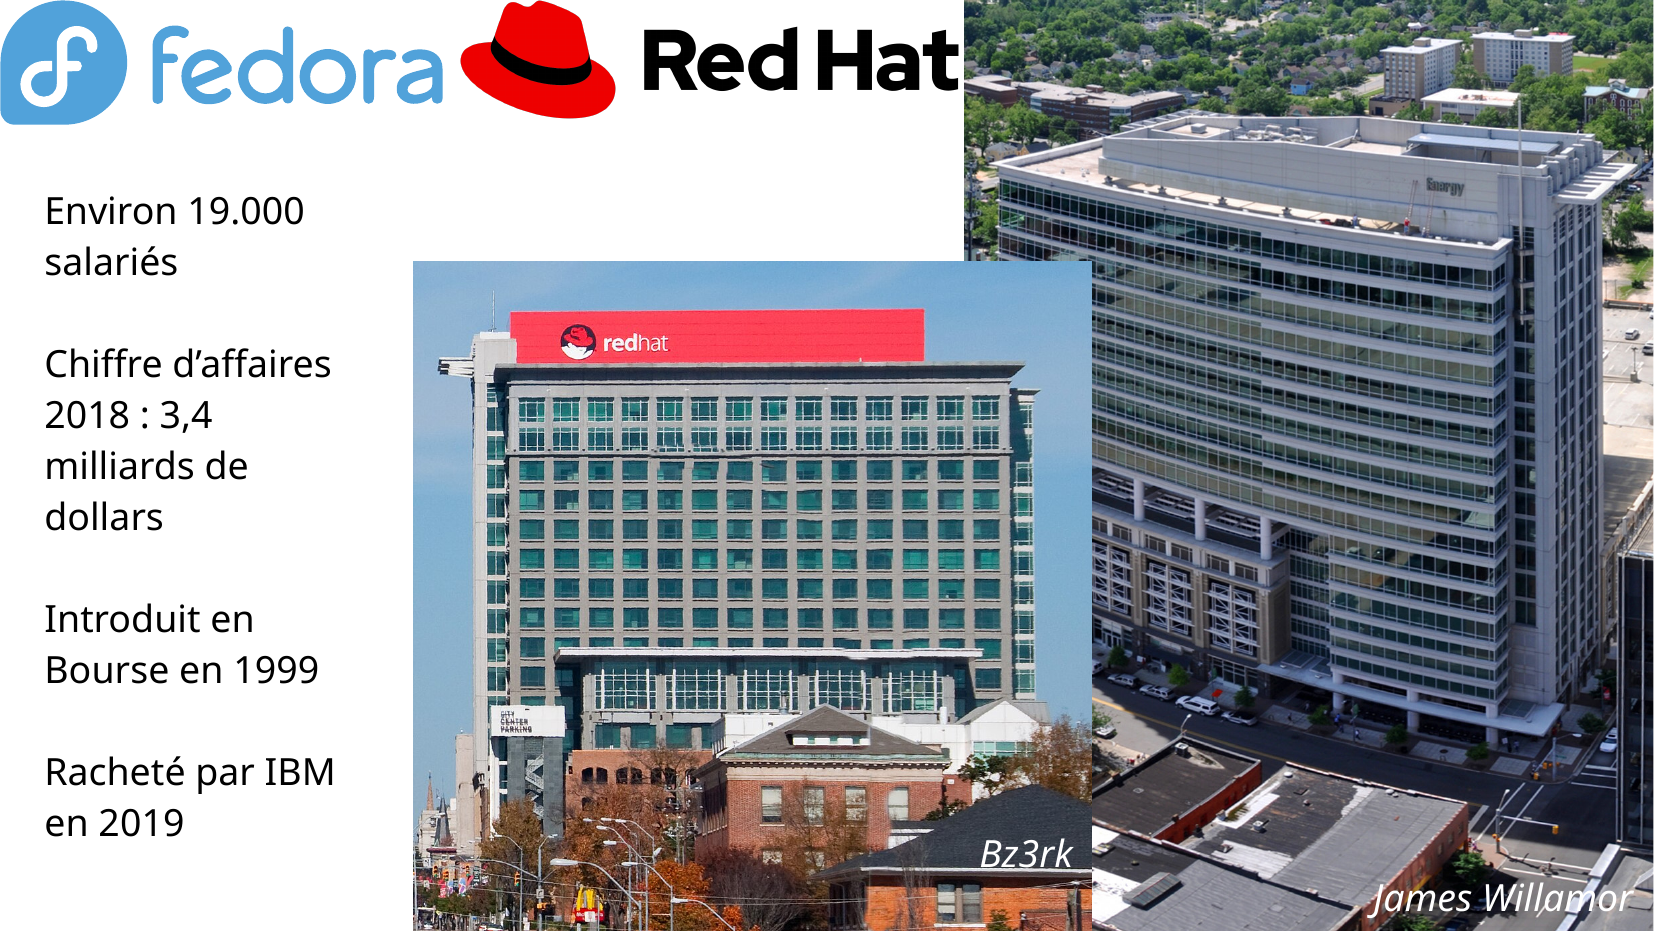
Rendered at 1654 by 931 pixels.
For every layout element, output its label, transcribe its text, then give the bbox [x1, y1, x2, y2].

picture [0, 0, 443, 126]
picture [460, 0, 959, 119]
text_box James Willamor [1358, 864, 1649, 931]
picture [413, 0, 1654, 931]
text_box Bz3rk [964, 819, 1098, 886]
text_box Environ 19.000 salariés Chiffre d’affaires 2018 : 3,4 milliards de dollars Introduit en Bourse en 1999 Racheté par IBM en 2019 [29, 177, 384, 856]
